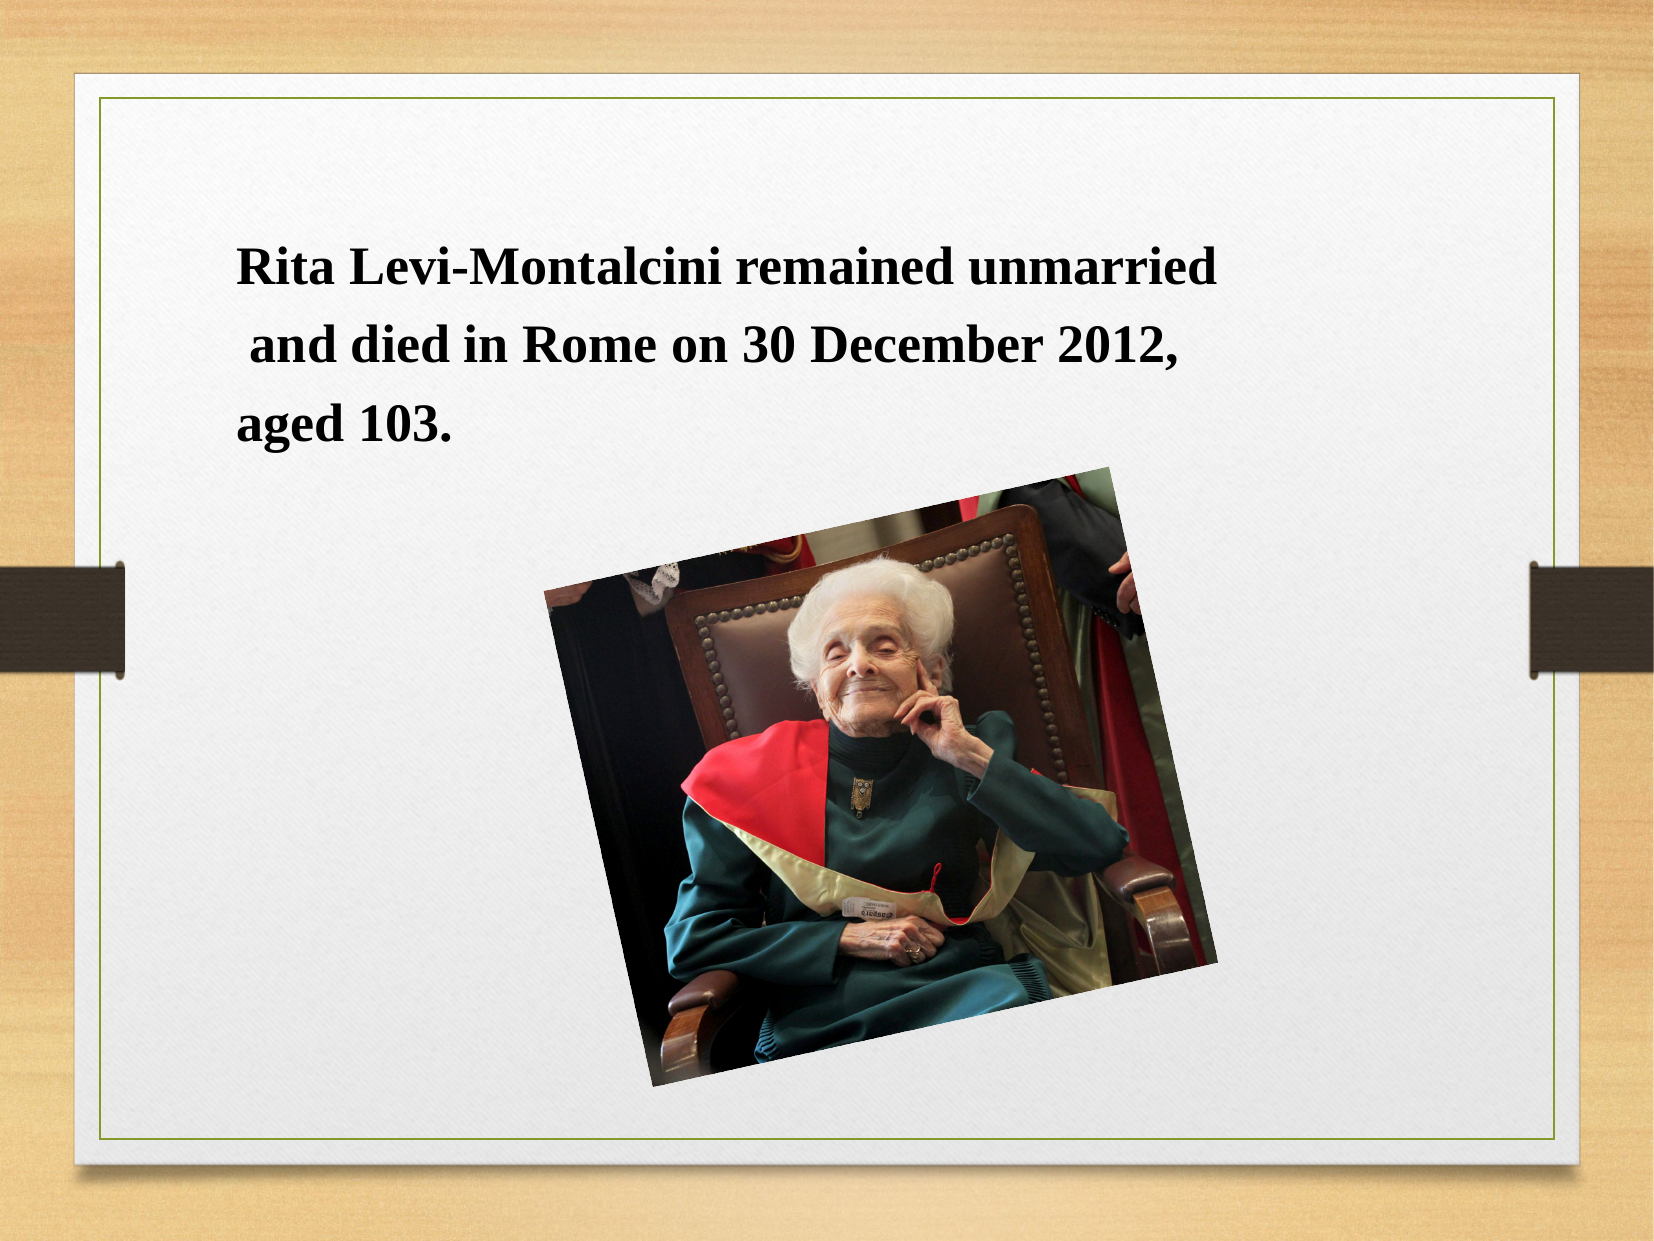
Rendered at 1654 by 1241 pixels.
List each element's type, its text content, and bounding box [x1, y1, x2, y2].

picture [543, 466, 1218, 1088]
text_box Rita Levi-Montalcini remained unmarried and died in Rome on 30 December 2012, aged 103. [236, 236, 1453, 657]
